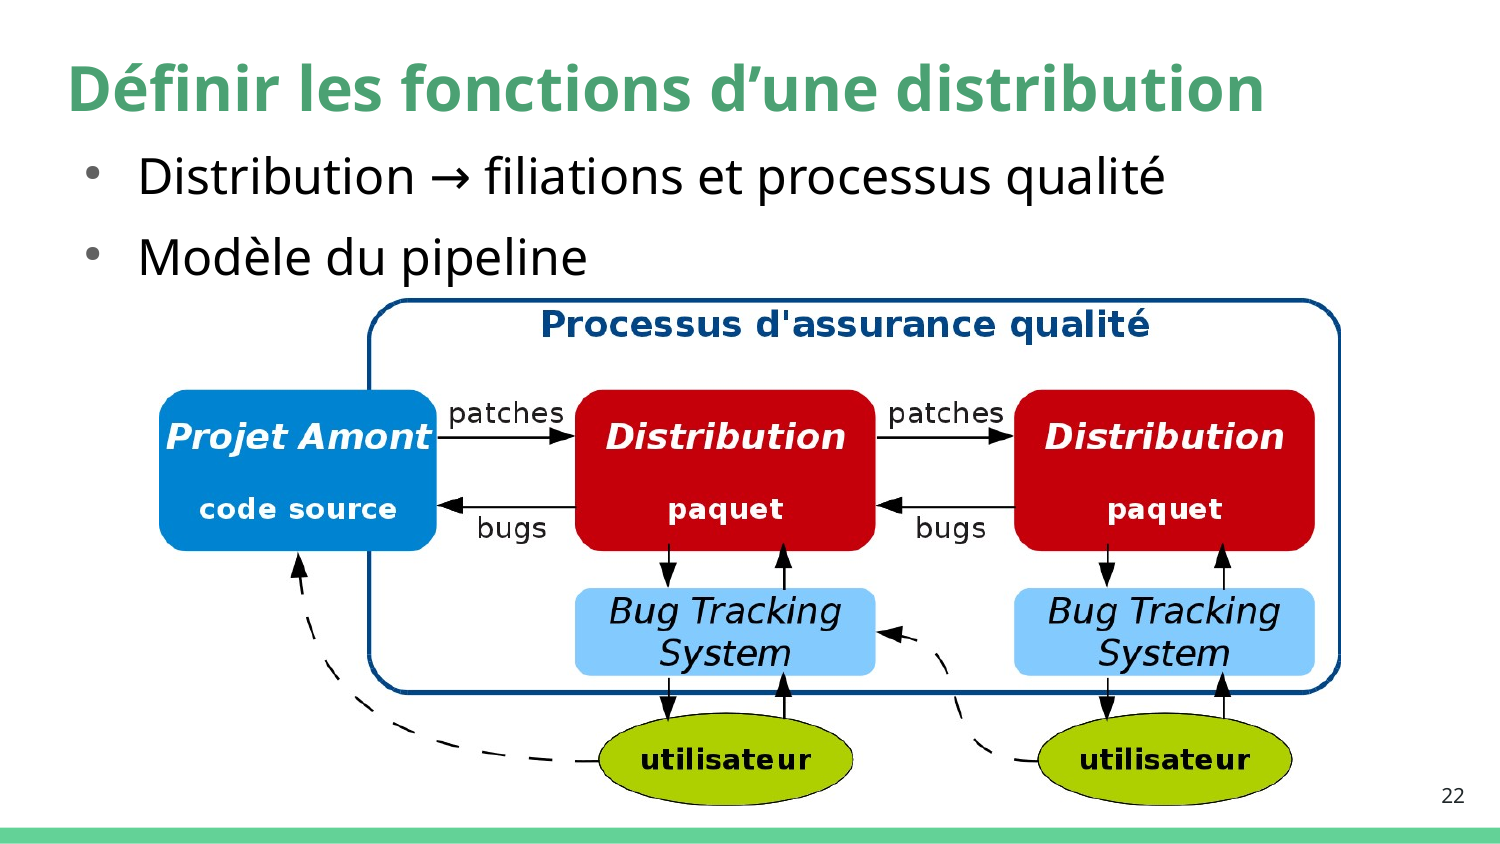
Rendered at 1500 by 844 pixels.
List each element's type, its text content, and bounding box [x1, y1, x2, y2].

title Définir les fonctions d’une distribution [51, 23, 1449, 117]
picture [159, 295, 1341, 806]
list Distribution → filiations et processus qualité Modèle du pipeline [51, 120, 1241, 325]
text_box <numéro> [1389, 764, 1480, 830]
